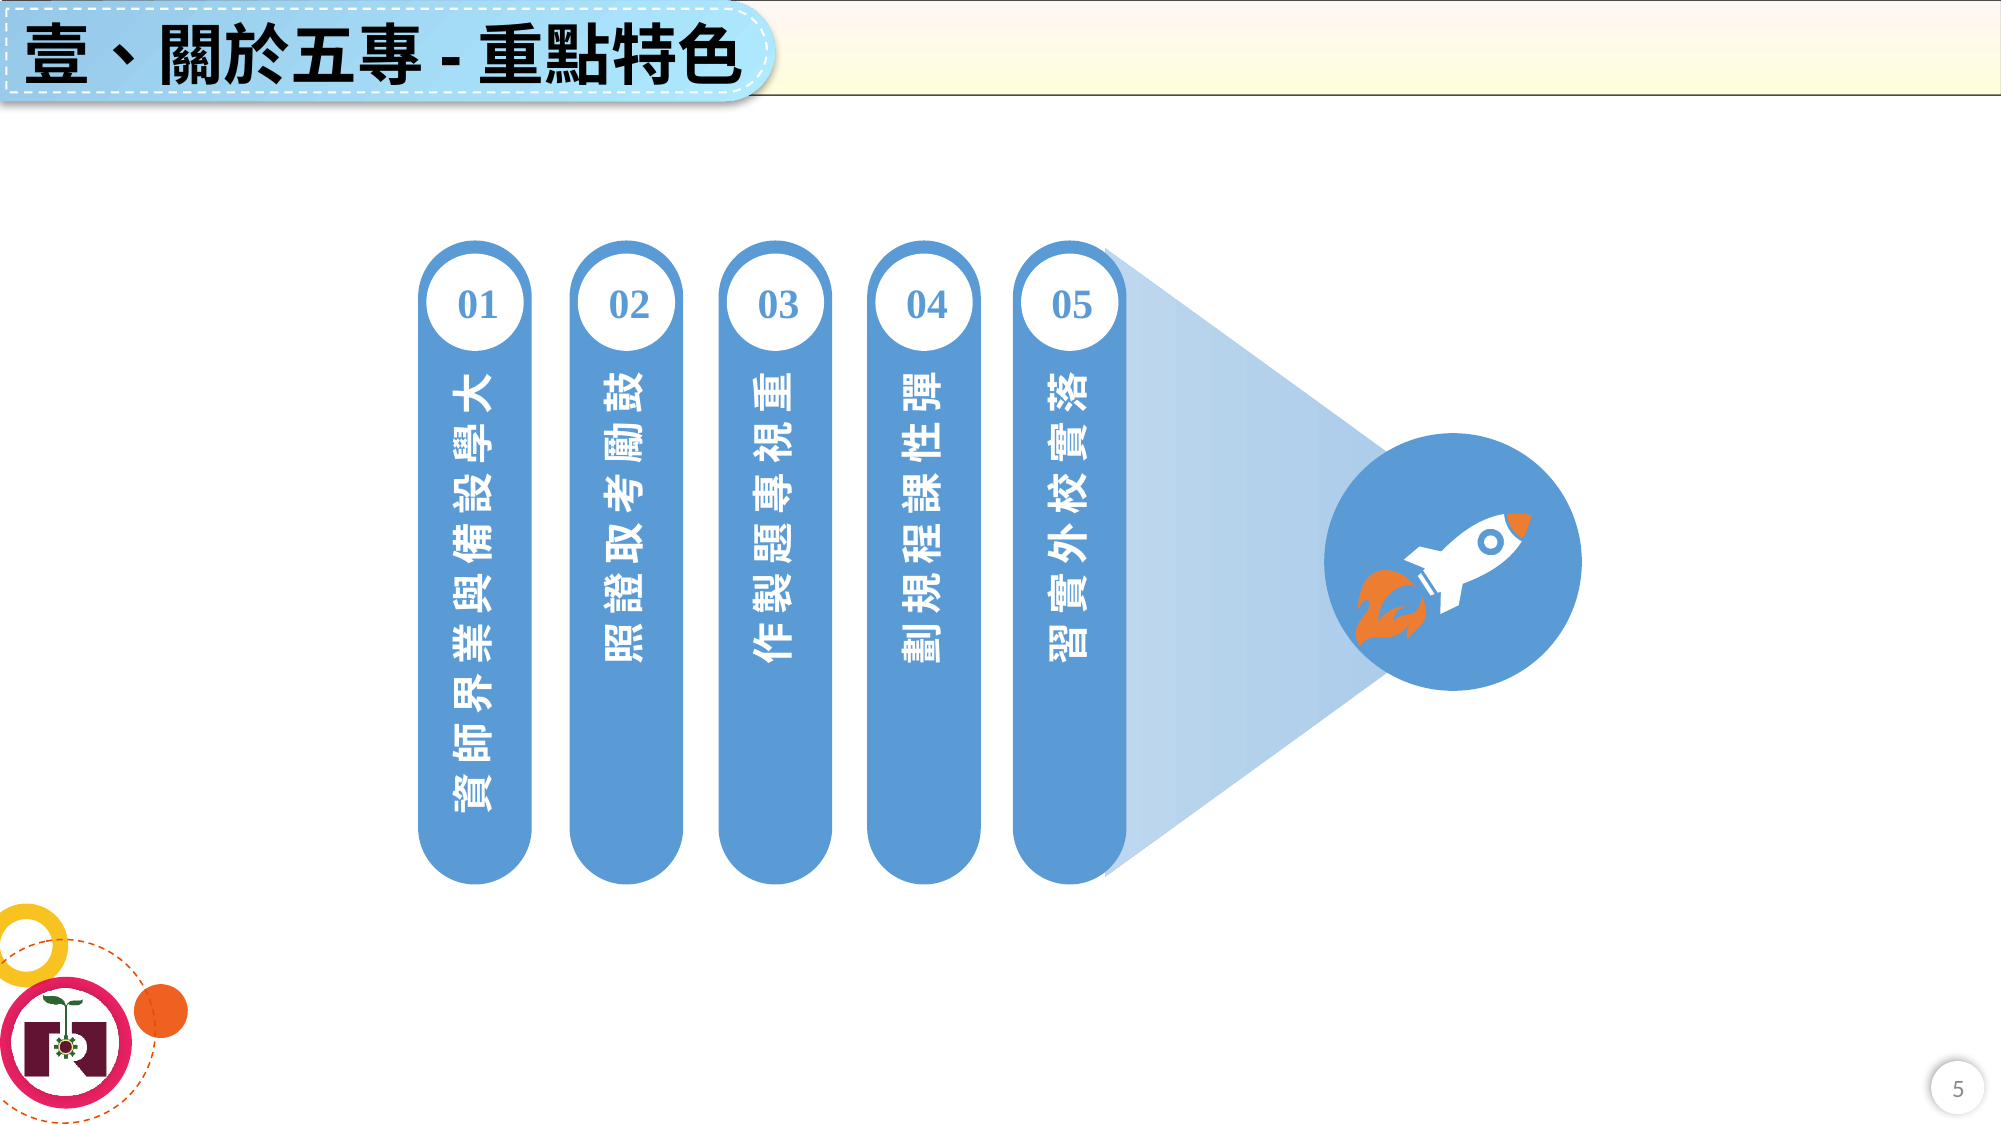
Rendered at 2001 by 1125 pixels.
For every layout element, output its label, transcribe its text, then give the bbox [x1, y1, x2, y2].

text_box [0, 0, 8, 102]
text_box 重視專題製作 [737, 362, 803, 696]
text_box [1012, 240, 1582, 885]
text_box 鼓勵考取證照 [588, 362, 654, 696]
text_box 壹、關於五專-重點特色 [8, 0, 1584, 108]
text_box 02 [573, 269, 686, 335]
text_box [718, 277, 833, 885]
text_box 大學設備與業界師資 [437, 362, 502, 847]
text_box 03 [722, 269, 835, 335]
text_box [569, 277, 684, 885]
picture [11, 988, 119, 1096]
text_box 落實校外實習 [1031, 362, 1097, 696]
text_box [425, 240, 525, 269]
text_box 彈性課程規劃 [886, 362, 951, 696]
text_box [867, 279, 981, 885]
text_box [874, 240, 974, 269]
text_box 05 [1016, 269, 1129, 335]
text_box [577, 240, 676, 269]
text_box [418, 276, 532, 885]
text_box [726, 240, 825, 269]
text_box 04 [870, 269, 984, 335]
text_box 01 [422, 269, 535, 335]
